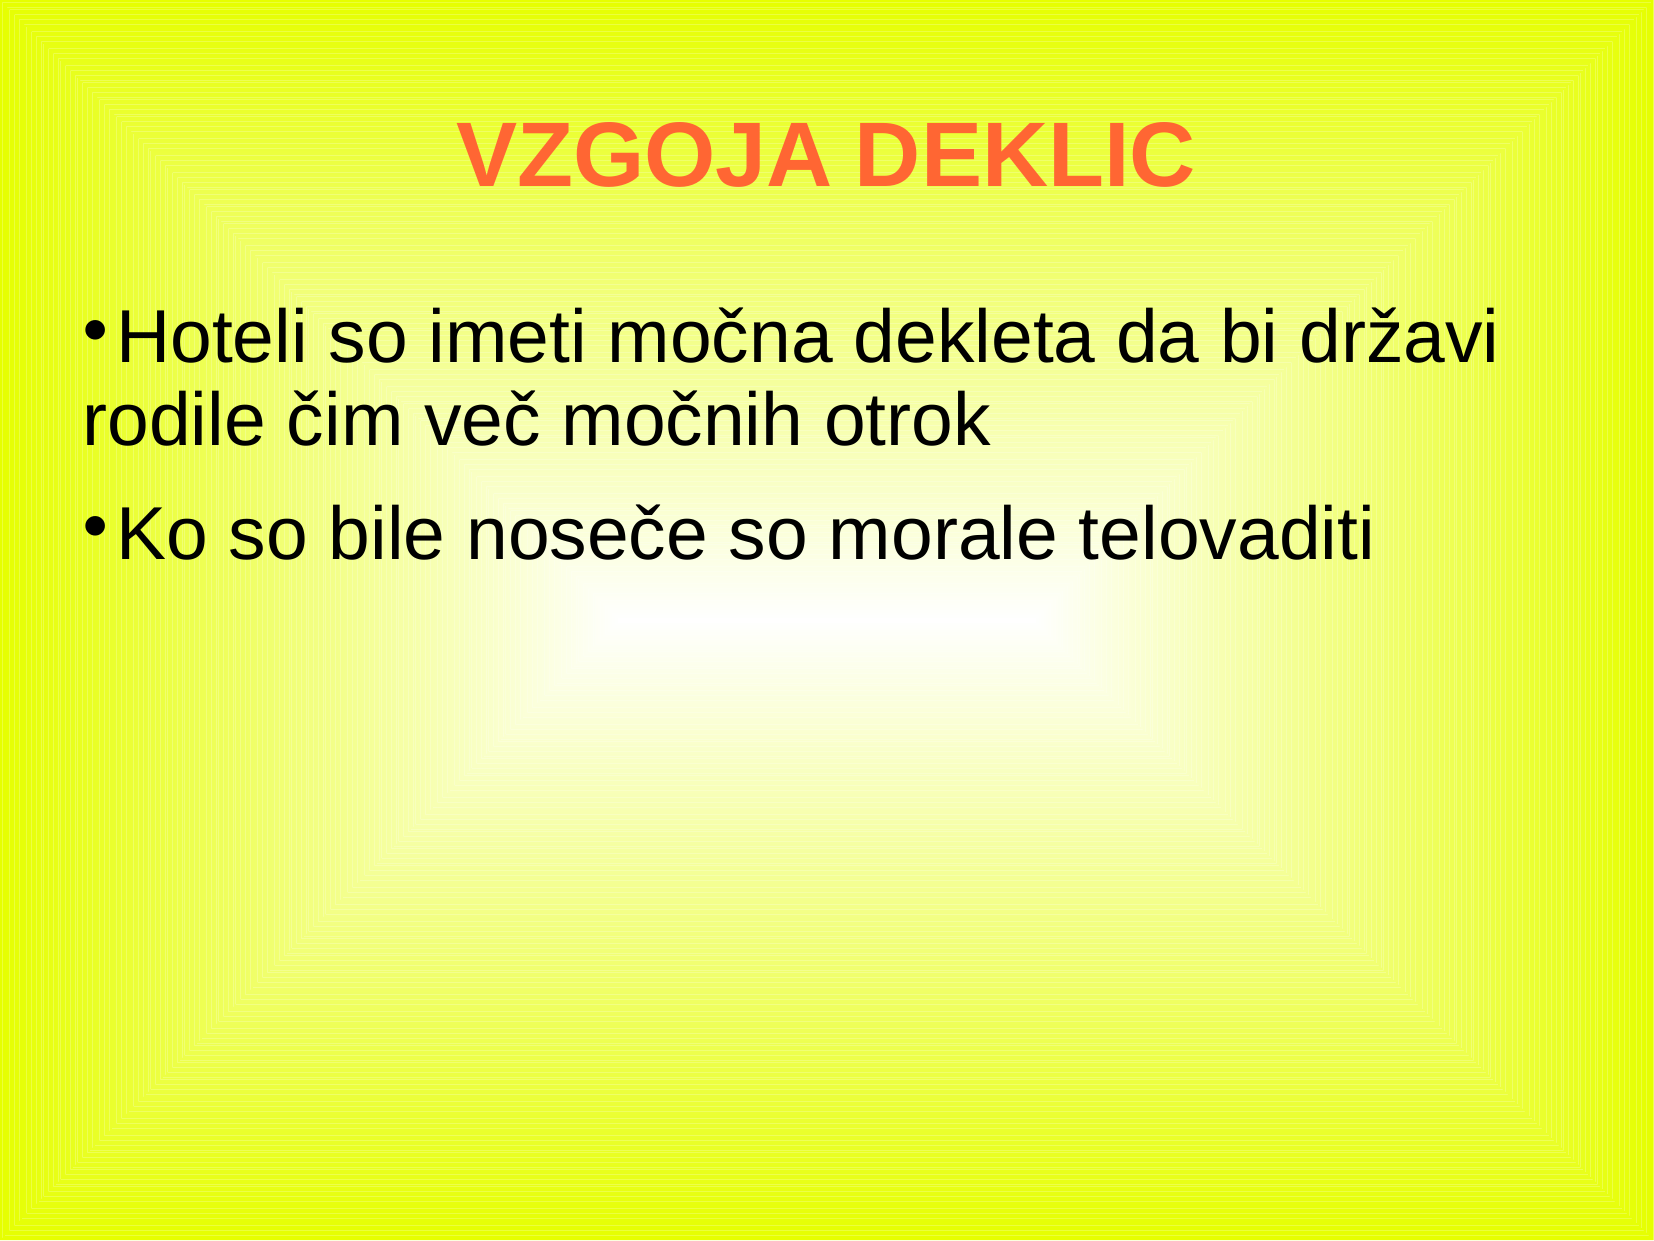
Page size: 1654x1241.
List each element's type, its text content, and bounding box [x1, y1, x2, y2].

title VZGOJA DEKLIC [82, 46, 1571, 260]
list Hoteli so imeti močna dekleta da bi državi rodile čim več močnih otrok Ko so bile noseče so morale telovaditi [82, 290, 1571, 1094]
